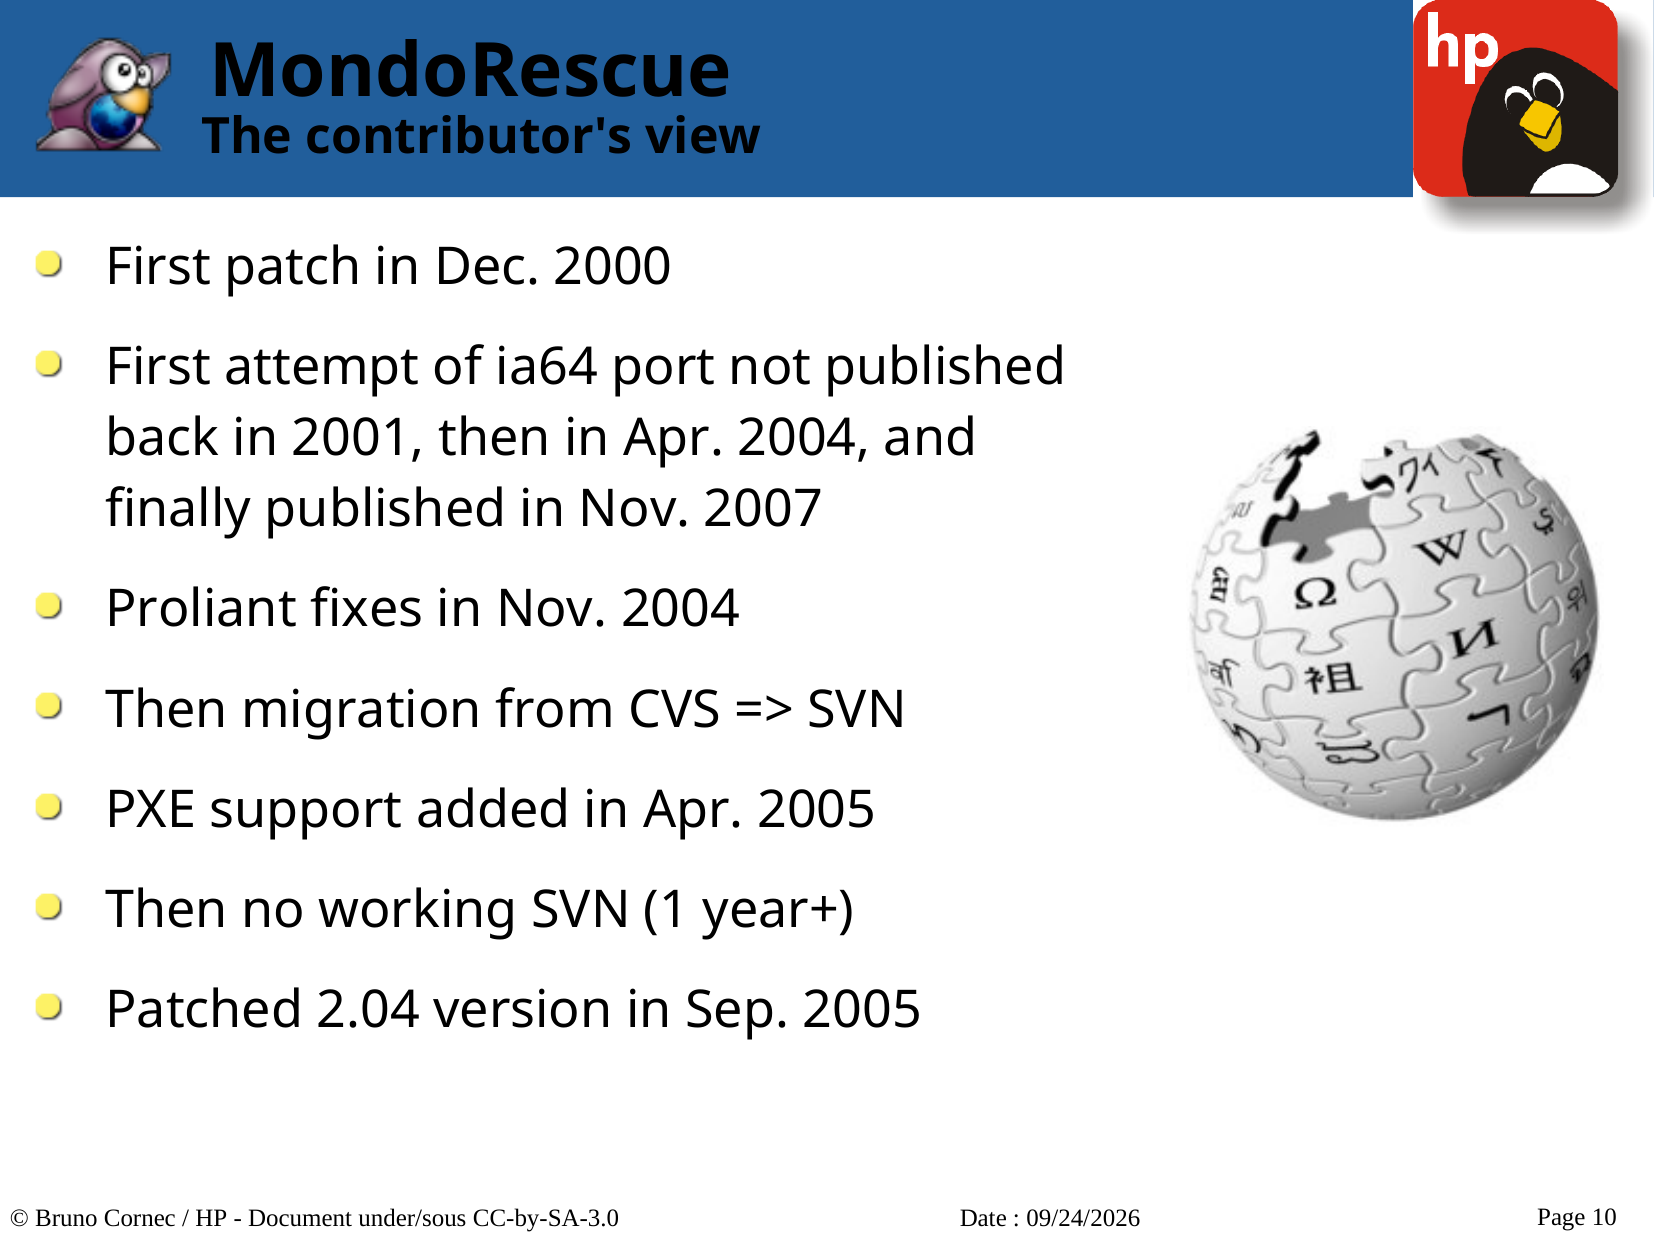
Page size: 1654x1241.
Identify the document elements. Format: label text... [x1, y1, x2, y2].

picture [1186, 426, 1604, 843]
title The contributor's view [201, 32, 1191, 241]
picture [1413, 0, 1654, 235]
list First patch in Dec. 2000 First attempt of ia64 port not published back in 2001, then in Apr. 2004, and finally published in Nov. 2007 Proliant fixes in Nov. 2004 Then migration from CVS => SVN PXE support added in Apr. 2005 Then no working SVN (1 year+) Patched 2.04 version in Sep. 2005 [22, 229, 1134, 1149]
picture [0, 0, 211, 199]
